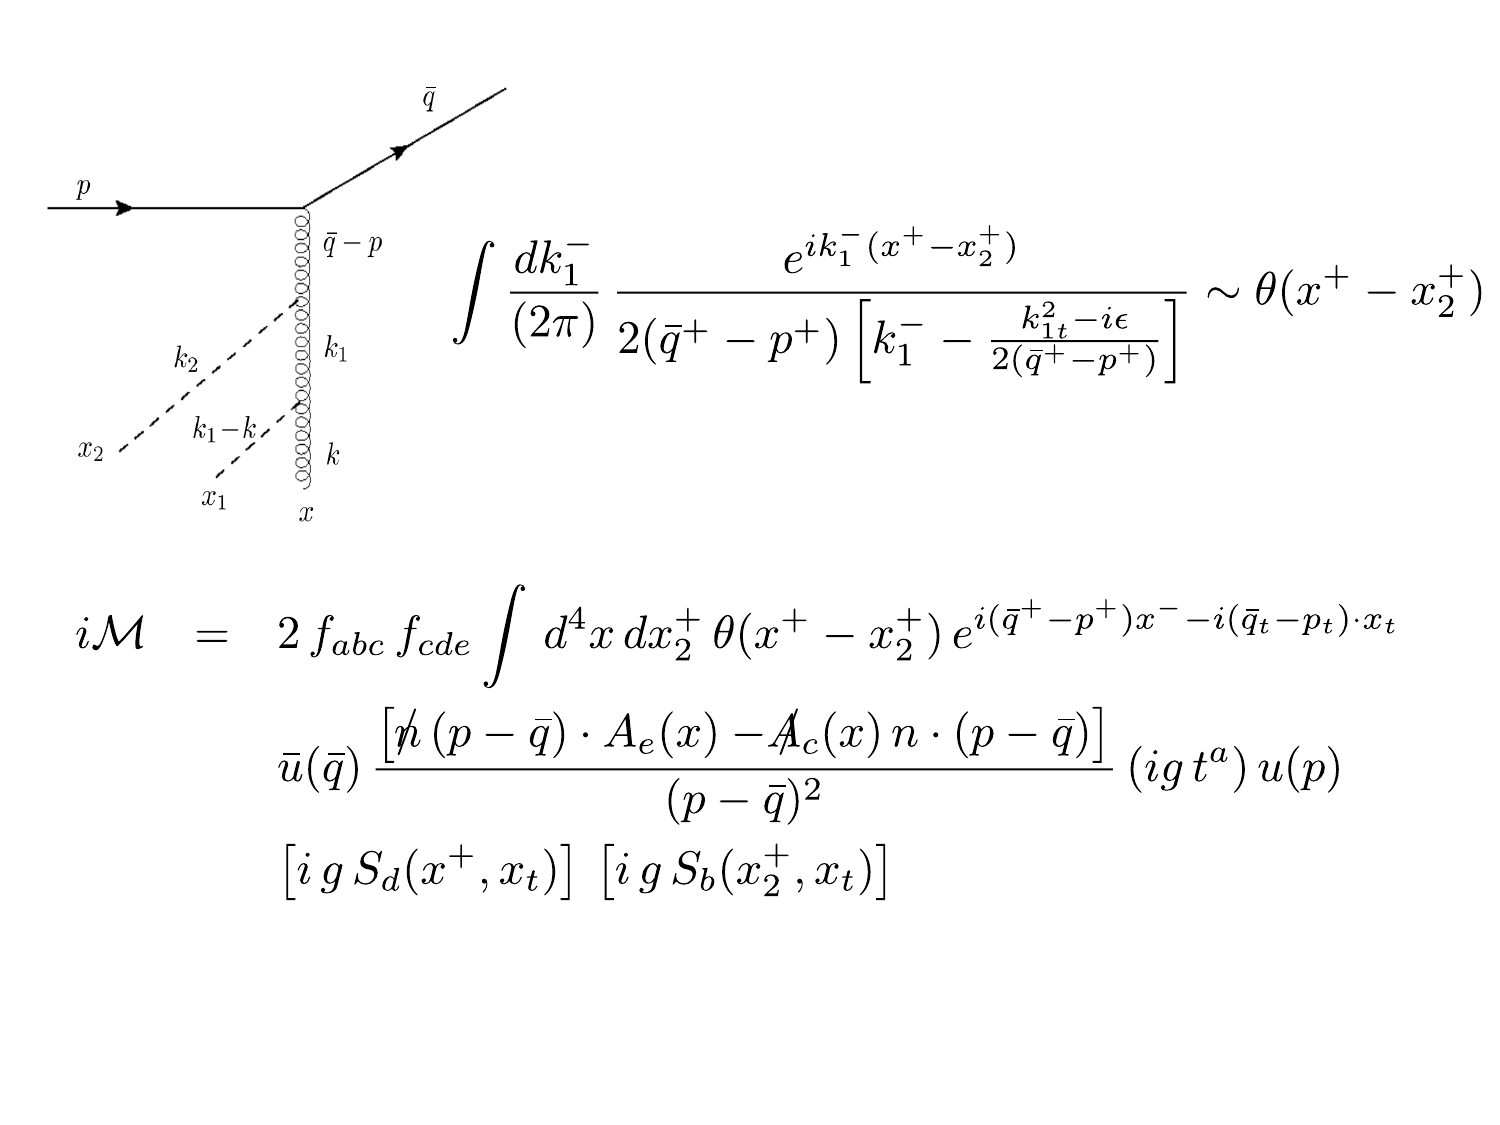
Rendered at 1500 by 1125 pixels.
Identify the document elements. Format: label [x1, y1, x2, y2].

picture [0, 54, 549, 539]
text_box [450, 224, 1486, 384]
text_box [75, 584, 1397, 901]
